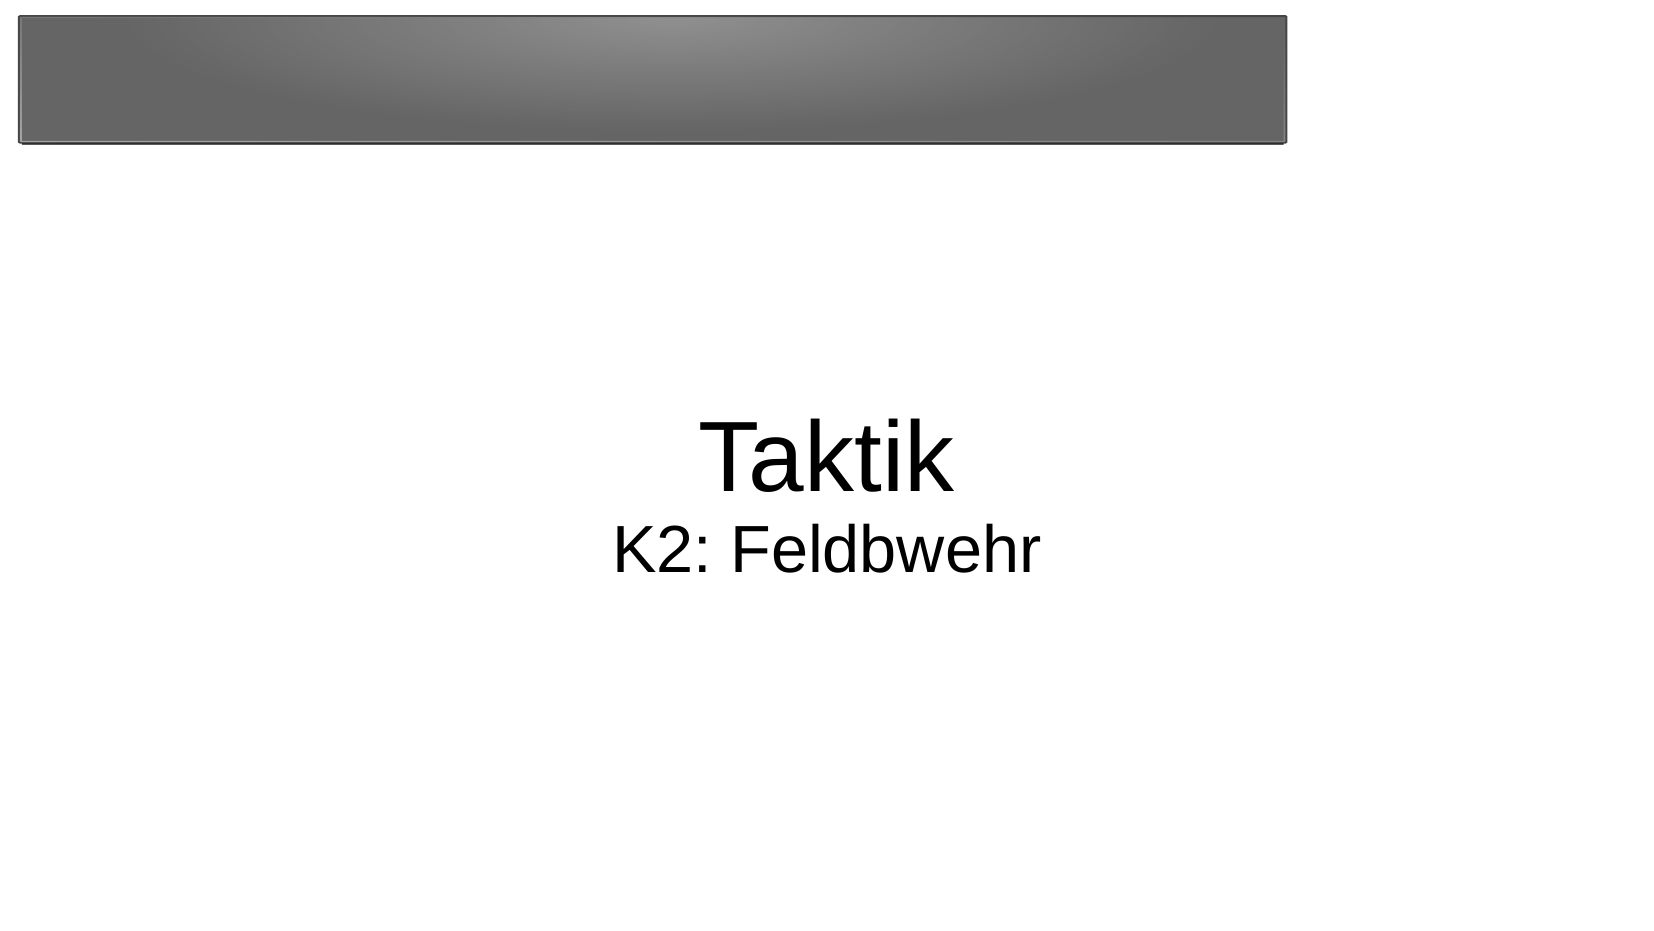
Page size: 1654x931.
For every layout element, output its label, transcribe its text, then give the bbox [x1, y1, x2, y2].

subtitle Taktik K2: Feldbwehr [82, 224, 1571, 764]
